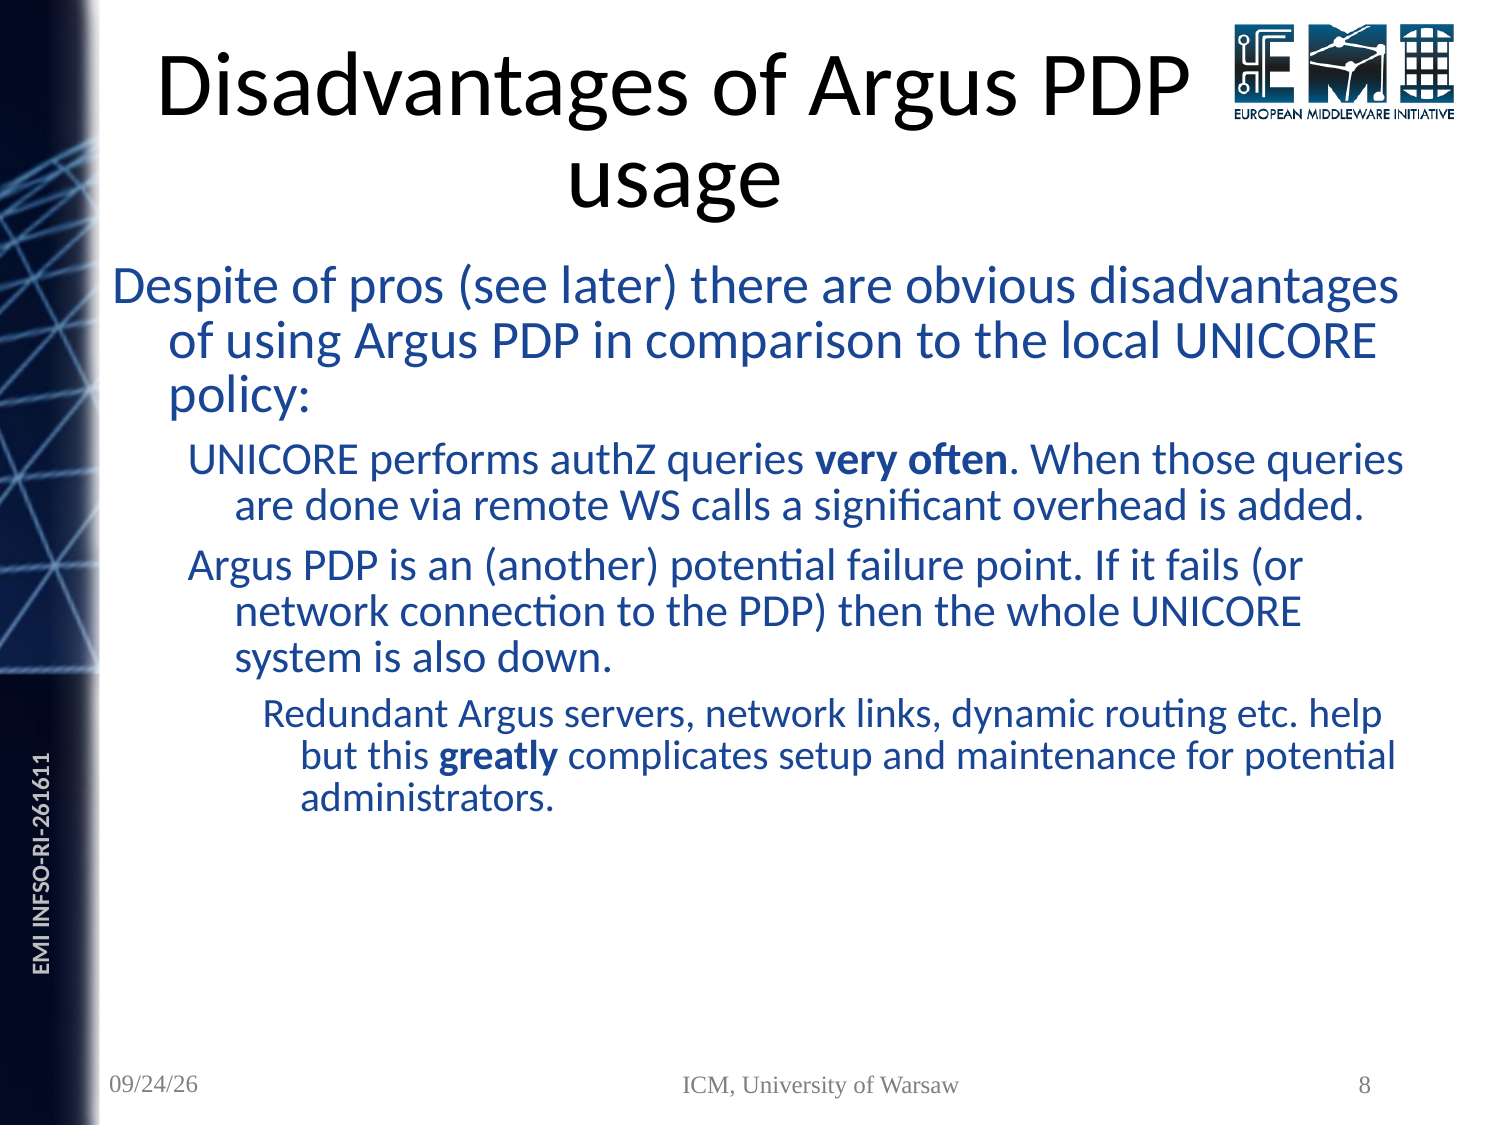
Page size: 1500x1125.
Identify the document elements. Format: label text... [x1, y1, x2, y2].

picture [0, 0, 111, 1125]
picture [1185, 8, 1500, 140]
list Despite of pros (see later) there are obvious disadvantages of using Argus PDP in comparison to the local UNICORE policy: UNICORE performs authZ queries very often. When those queries are done via remote WS calls a significant overhead is added. Argus PDP is an (another) potential failure point. If it fails (or network connection to the PDP) then the whole UNICORE system is also down. Redundant Argus servers, network links, dynamic routing etc. help but this greatly complicates setup and maintenance for potential administrators. [112, 263, 1425, 1006]
title Disadvantages of Argus PDP usage [112, 26, 1238, 251]
